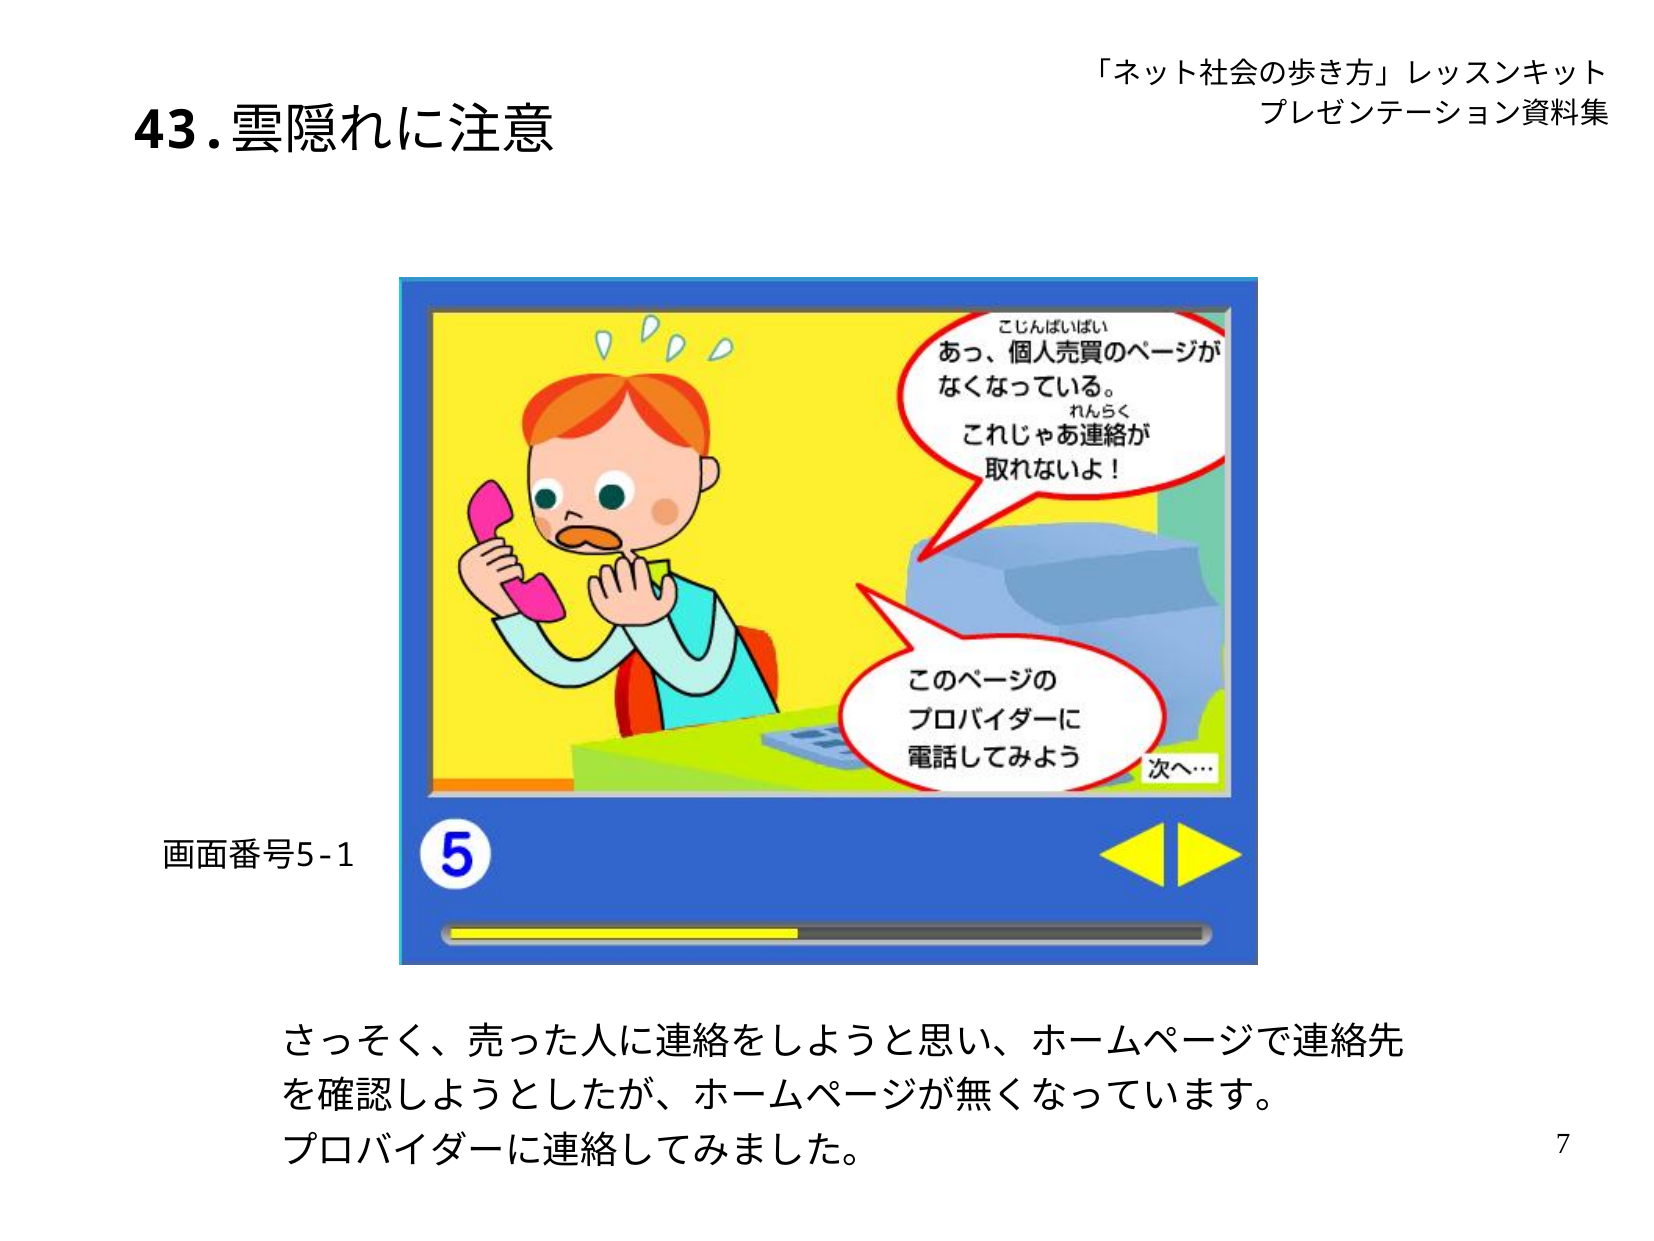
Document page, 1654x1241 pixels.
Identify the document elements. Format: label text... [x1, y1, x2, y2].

text_box さっそく、売った人に連絡をしようと思い、ホームページで連絡先を確認しようとしたが、ホームページが無くなっています。 プロバイダーに連絡してみました。 [265, 1003, 1447, 1182]
text_box 「ネット社会の歩き方」レッスンキット プレゼンテーション資料集 [1062, 44, 1625, 139]
picture [399, 277, 1258, 965]
text_box 43.雲隠れに注意 [118, 88, 1241, 169]
text_box 画面番号5-1 [147, 826, 384, 882]
